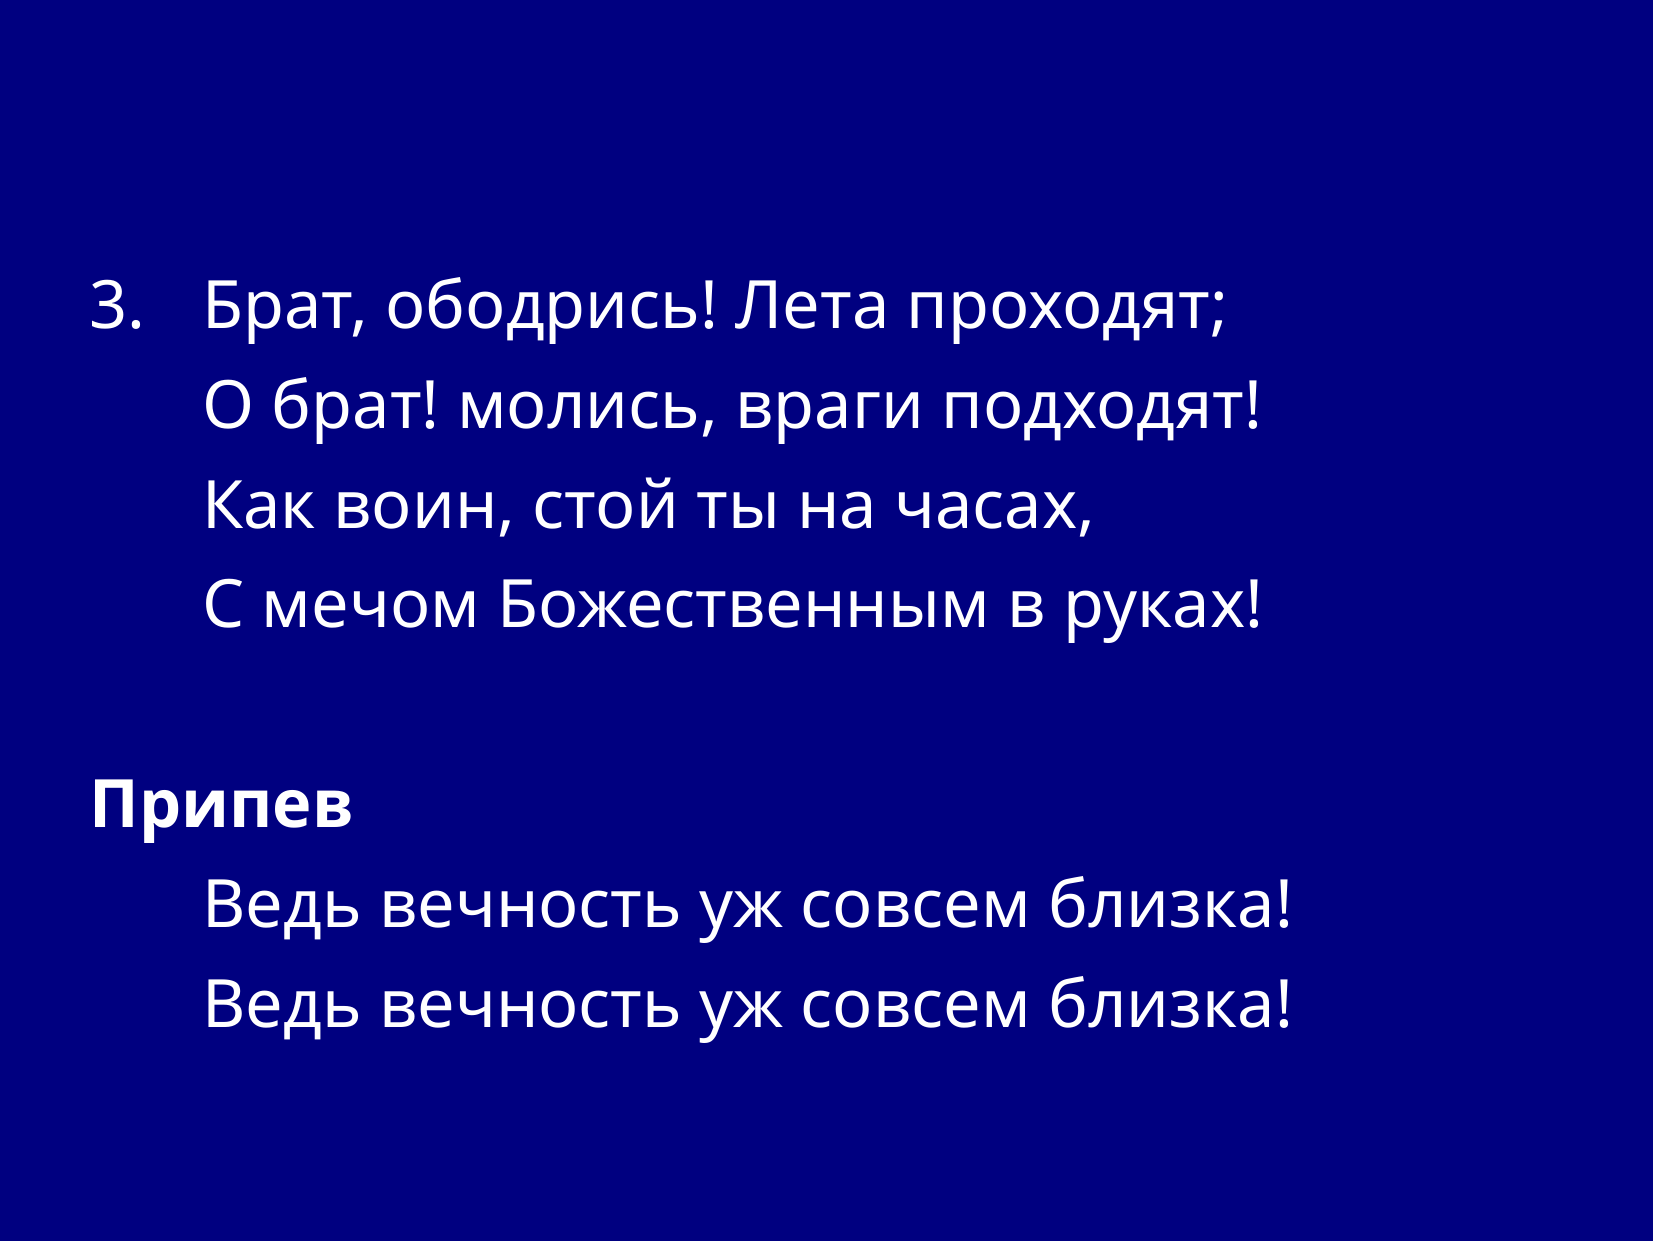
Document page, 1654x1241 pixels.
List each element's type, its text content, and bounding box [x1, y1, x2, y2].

text_box 3. Брат, ободрись! Лета проходят; О брат! молись, враги подходят! Как воин, стой ты на часах, С мечом Божественным в руках! Припев Ведь вечность уж совсем близка! Ведь вечность уж совсем близка! [75, 150, 1576, 1163]
